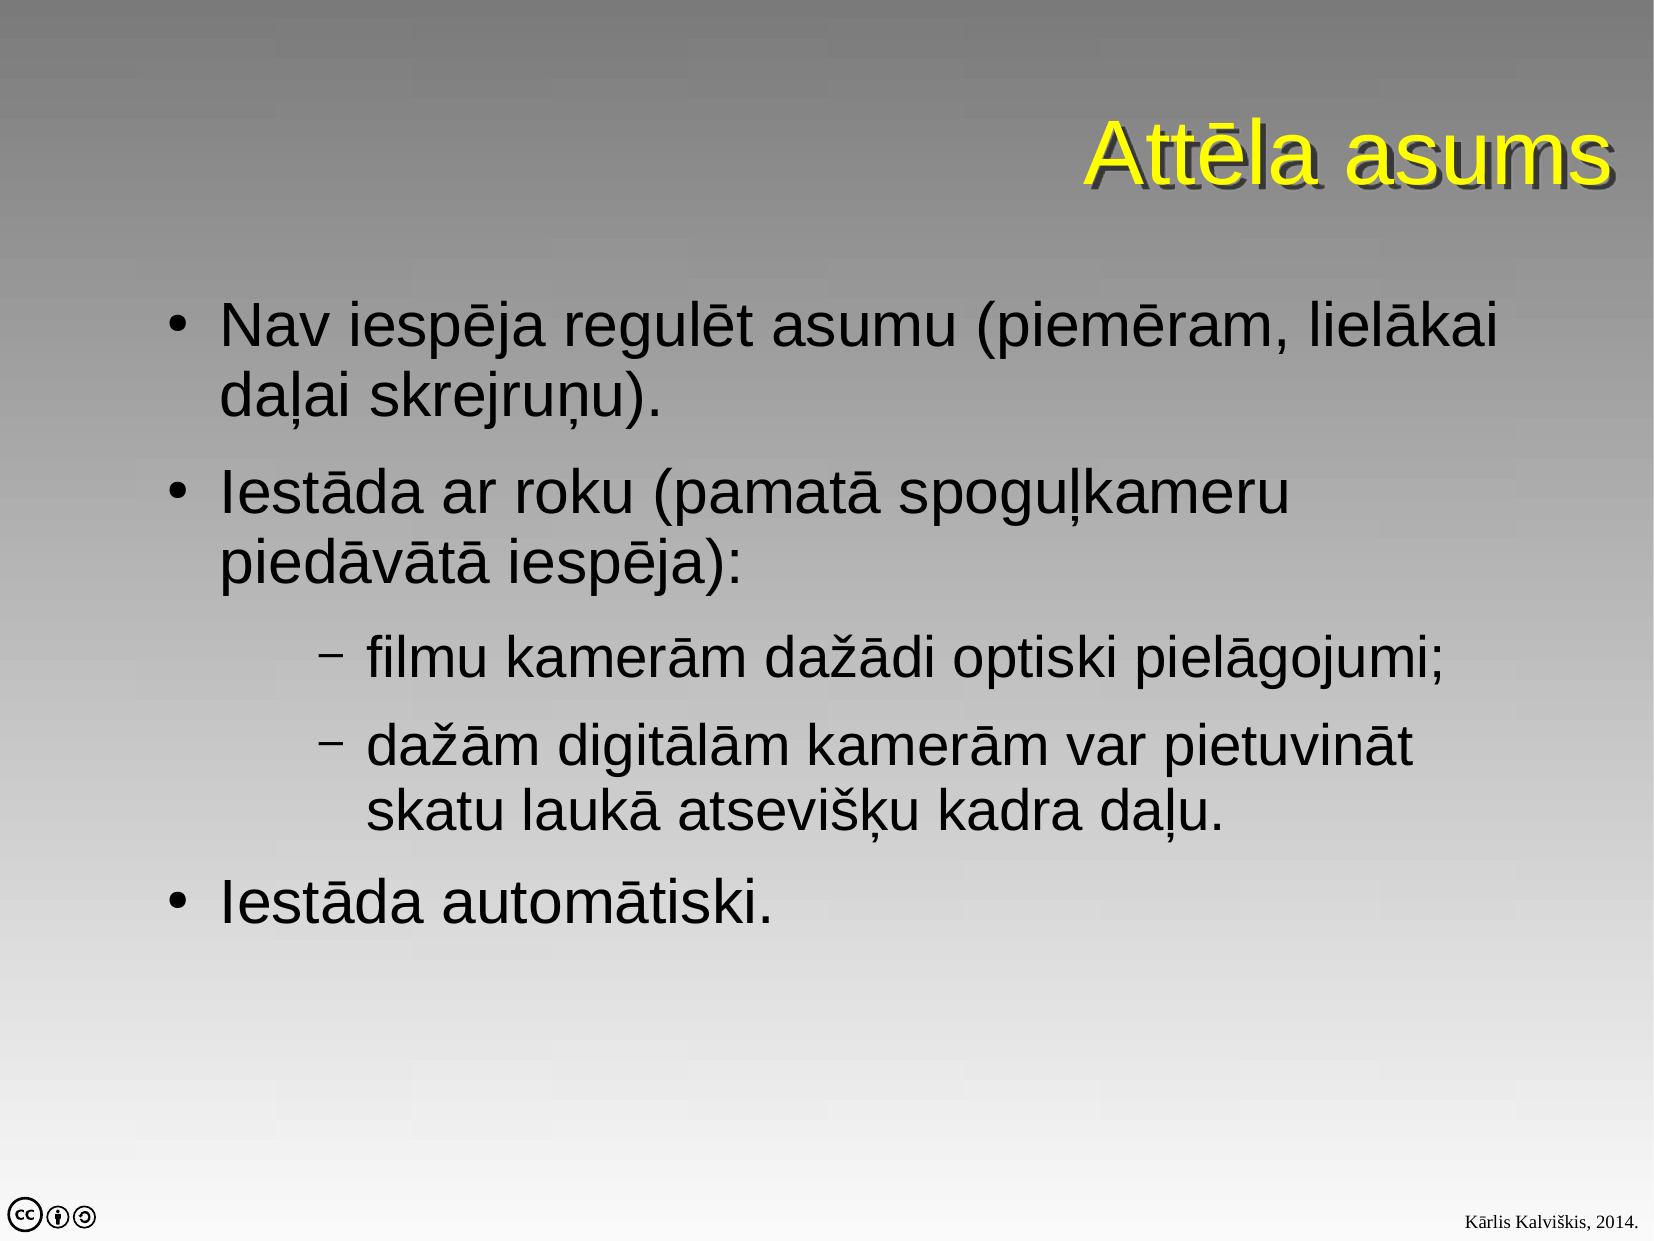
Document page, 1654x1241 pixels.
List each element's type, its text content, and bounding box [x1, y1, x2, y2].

title Attēla asums [42, 49, 1615, 257]
list Nav iespēja regulēt asumu (piemēram, lielākai daļai skrejruņu). Iestāda ar roku (pamatā spoguļkameru piedāvātā iespēja): filmu kamerām dažādi optiski pielāgojumi; dažām digitālām kamerām var pietuvināt skatu laukā atsevišķu kadra daļu. Iestāda automātiski. [82, 290, 1571, 1010]
picture [0, 0, 1654, 1241]
